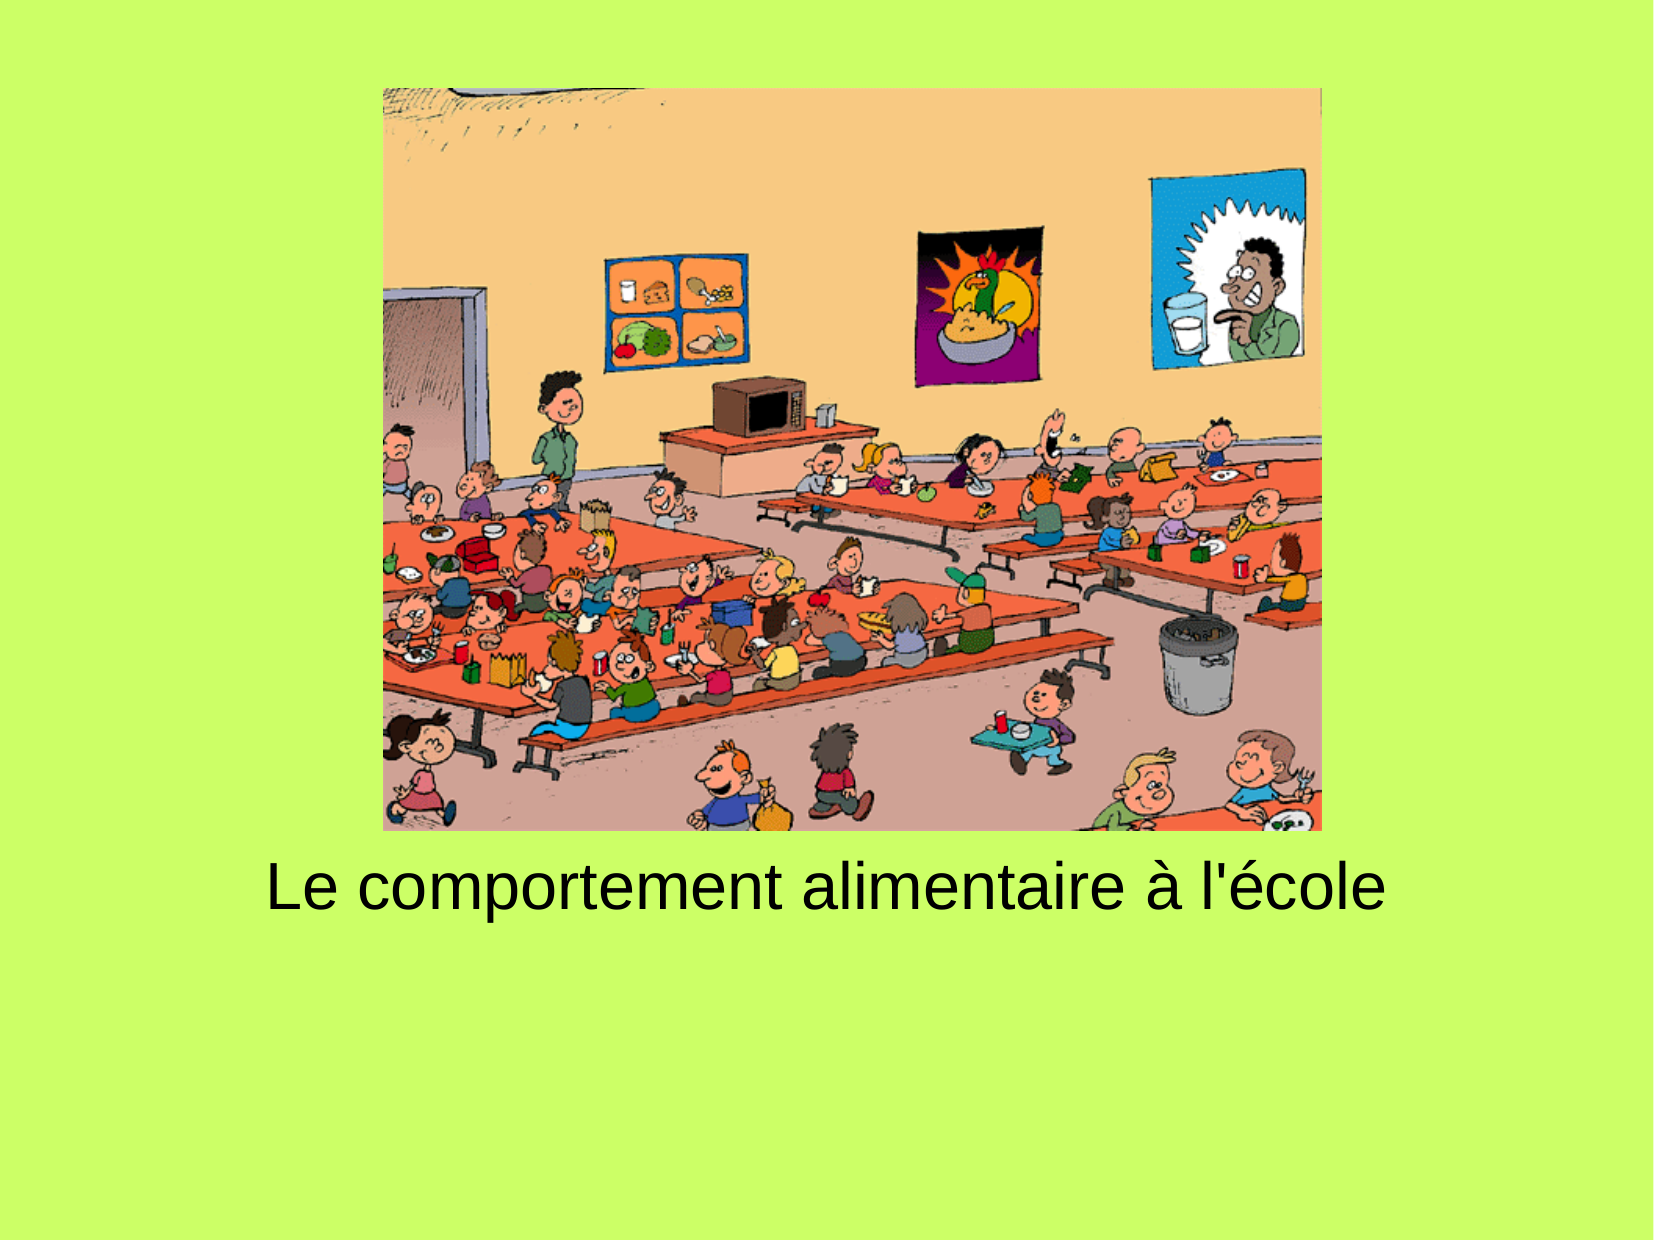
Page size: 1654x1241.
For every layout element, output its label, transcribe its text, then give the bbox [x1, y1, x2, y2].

picture [383, 88, 1322, 831]
subtitle Le comportement alimentaire à l'école [82, 290, 1571, 1109]
